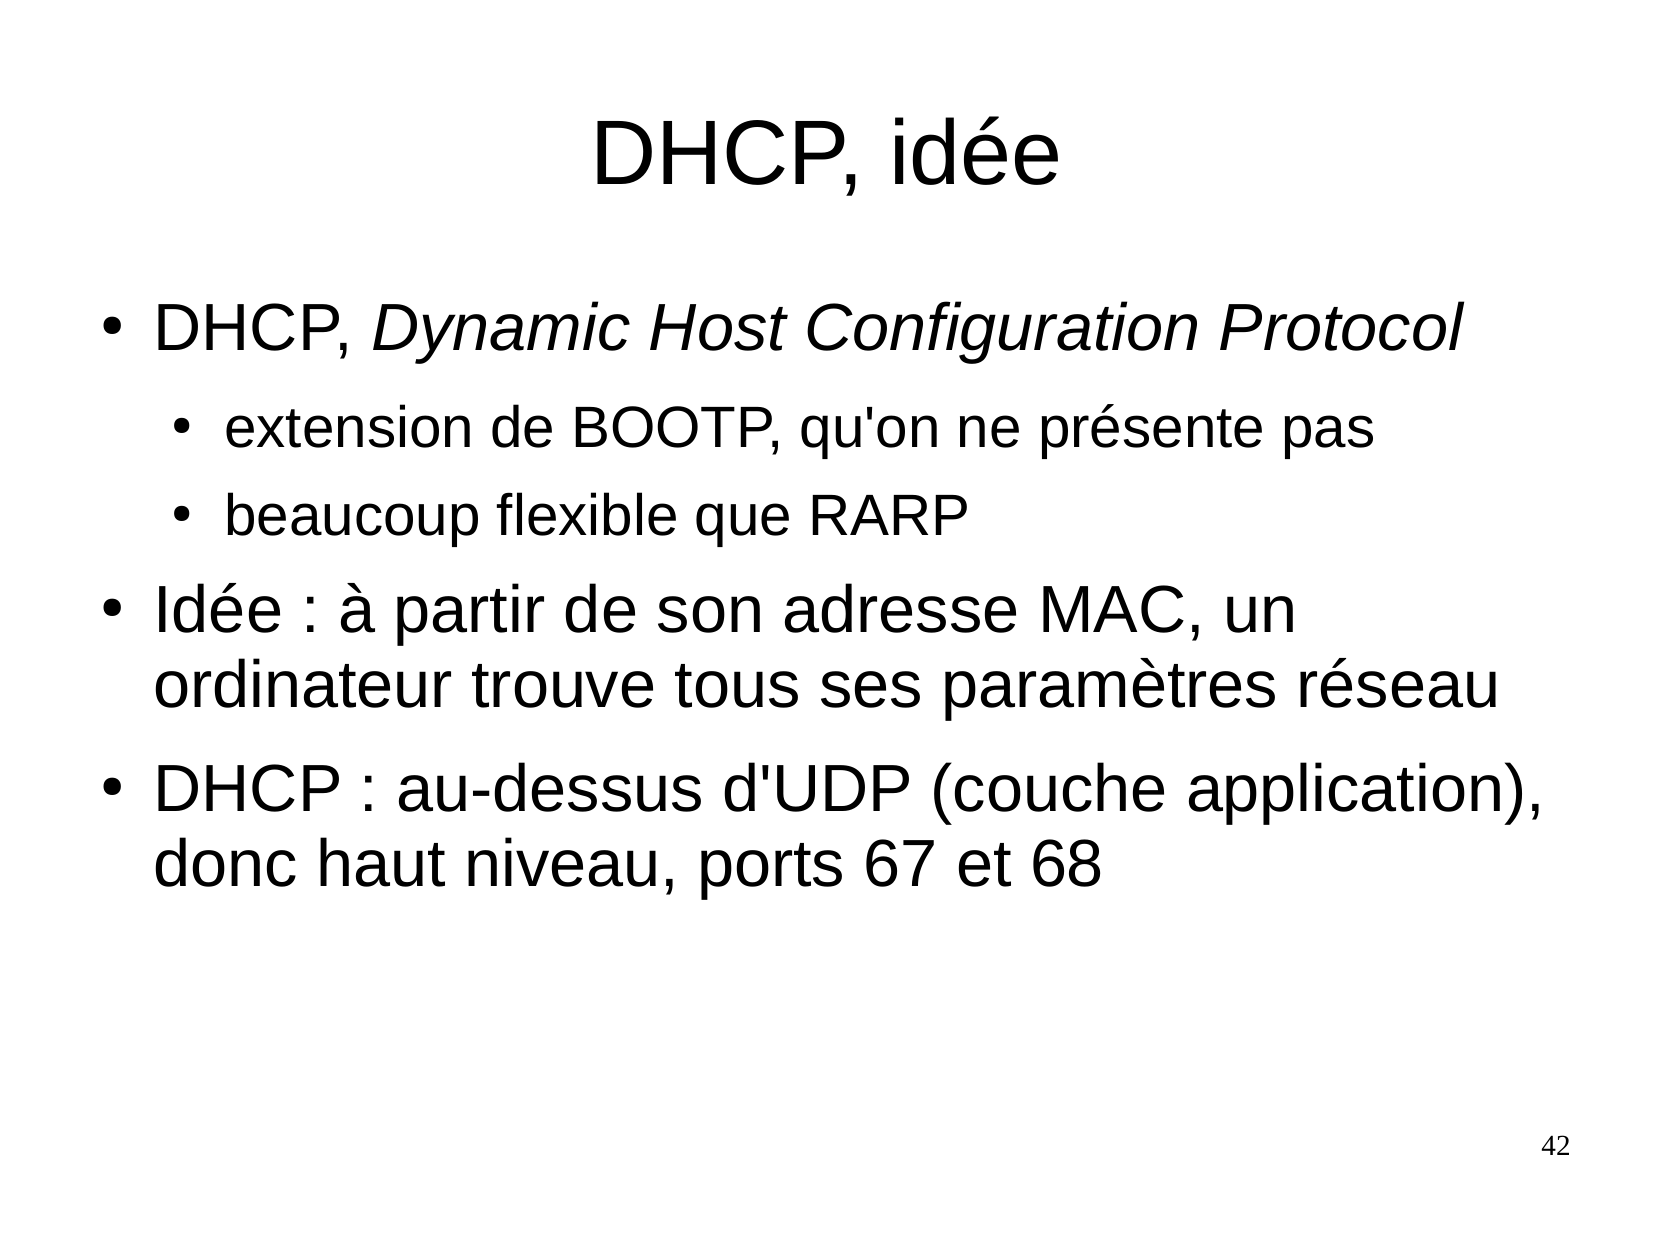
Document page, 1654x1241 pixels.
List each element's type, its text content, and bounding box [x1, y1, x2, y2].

list DHCP, Dynamic Host Configuration Protocol extension de BOOTP, qu'on ne présente pas beaucoup flexible que RARP Idée : à partir de son adresse MAC, un ordinateur trouve tous ses paramètres réseau DHCP : au-dessus d'UDP (couche application), donc haut niveau, ports 67 et 68 [82, 290, 1571, 1094]
title DHCP, idée [82, 56, 1571, 250]
